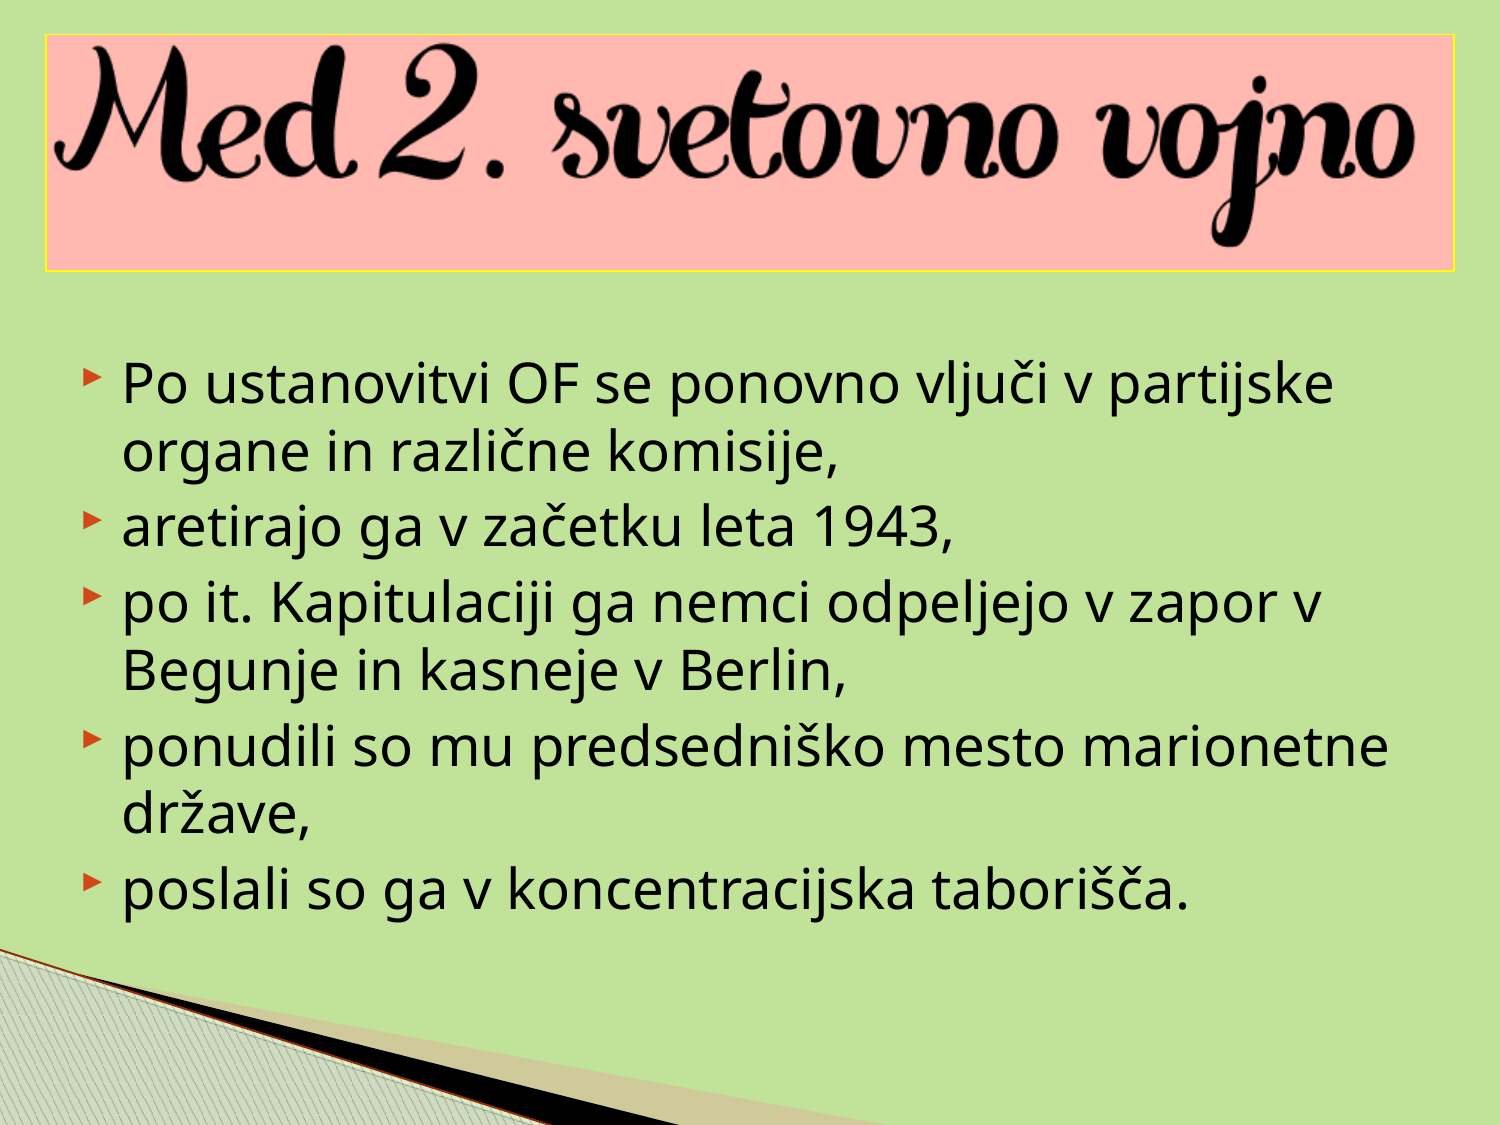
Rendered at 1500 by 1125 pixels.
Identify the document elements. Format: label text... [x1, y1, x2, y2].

picture [46, 35, 1454, 271]
list Po ustanovitvi OF se ponovno vljuči v partijske organe in različne komisije, aretirajo ga v začetku leta 1943, po it. Kapitulaciji ga nemci odpeljejo v zapor v Begunje in kasneje v Berlin, ponudili so mu predsedniško mesto marionetne države, poslali so ga v koncentracijska taborišča. [46, 339, 1465, 1083]
